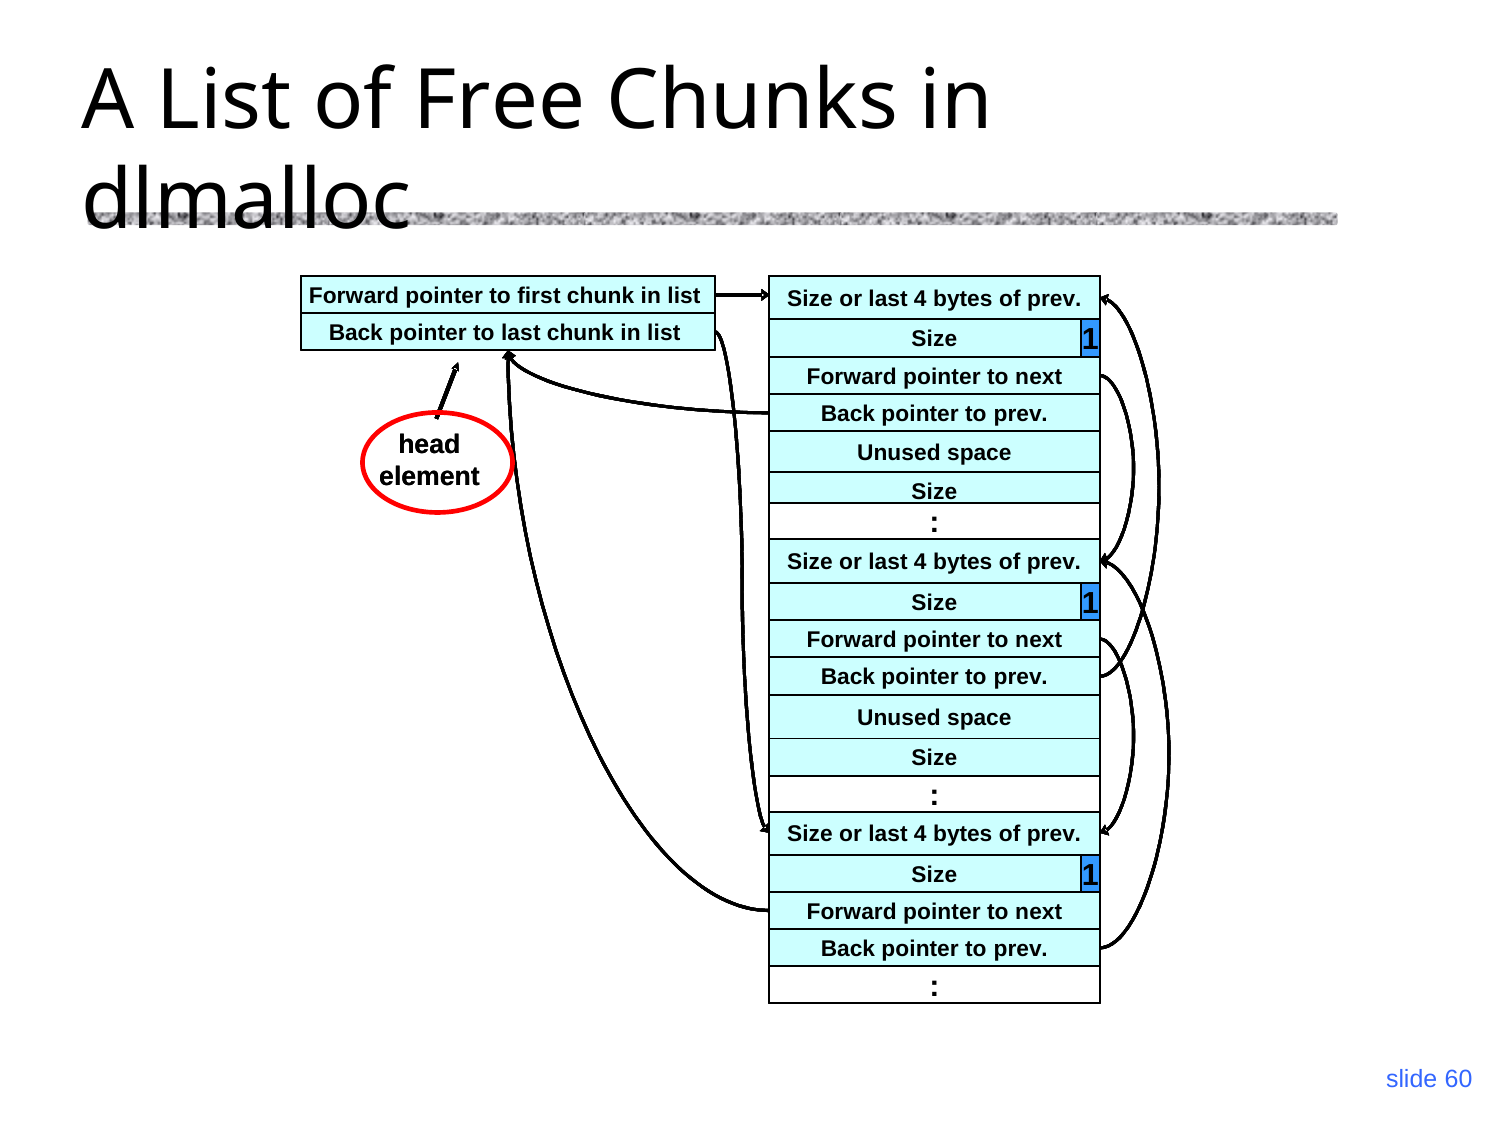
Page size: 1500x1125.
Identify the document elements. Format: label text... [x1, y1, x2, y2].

picture [292, 212, 307, 226]
picture [87, 218, 93, 226]
picture [314, 212, 335, 226]
picture [334, 212, 359, 223]
picture [384, 212, 1338, 226]
picture [197, 212, 218, 226]
picture [225, 212, 239, 226]
picture [168, 212, 189, 226]
picture [125, 212, 139, 226]
title A List of Free Chunks in dlmalloc [66, 37, 1342, 188]
picture [94, 212, 117, 223]
picture [242, 212, 264, 223]
text_box slide <number> [1174, 1025, 1488, 1101]
picture [300, 275, 1173, 1007]
picture [271, 212, 285, 226]
picture [358, 212, 384, 226]
picture [146, 212, 161, 226]
